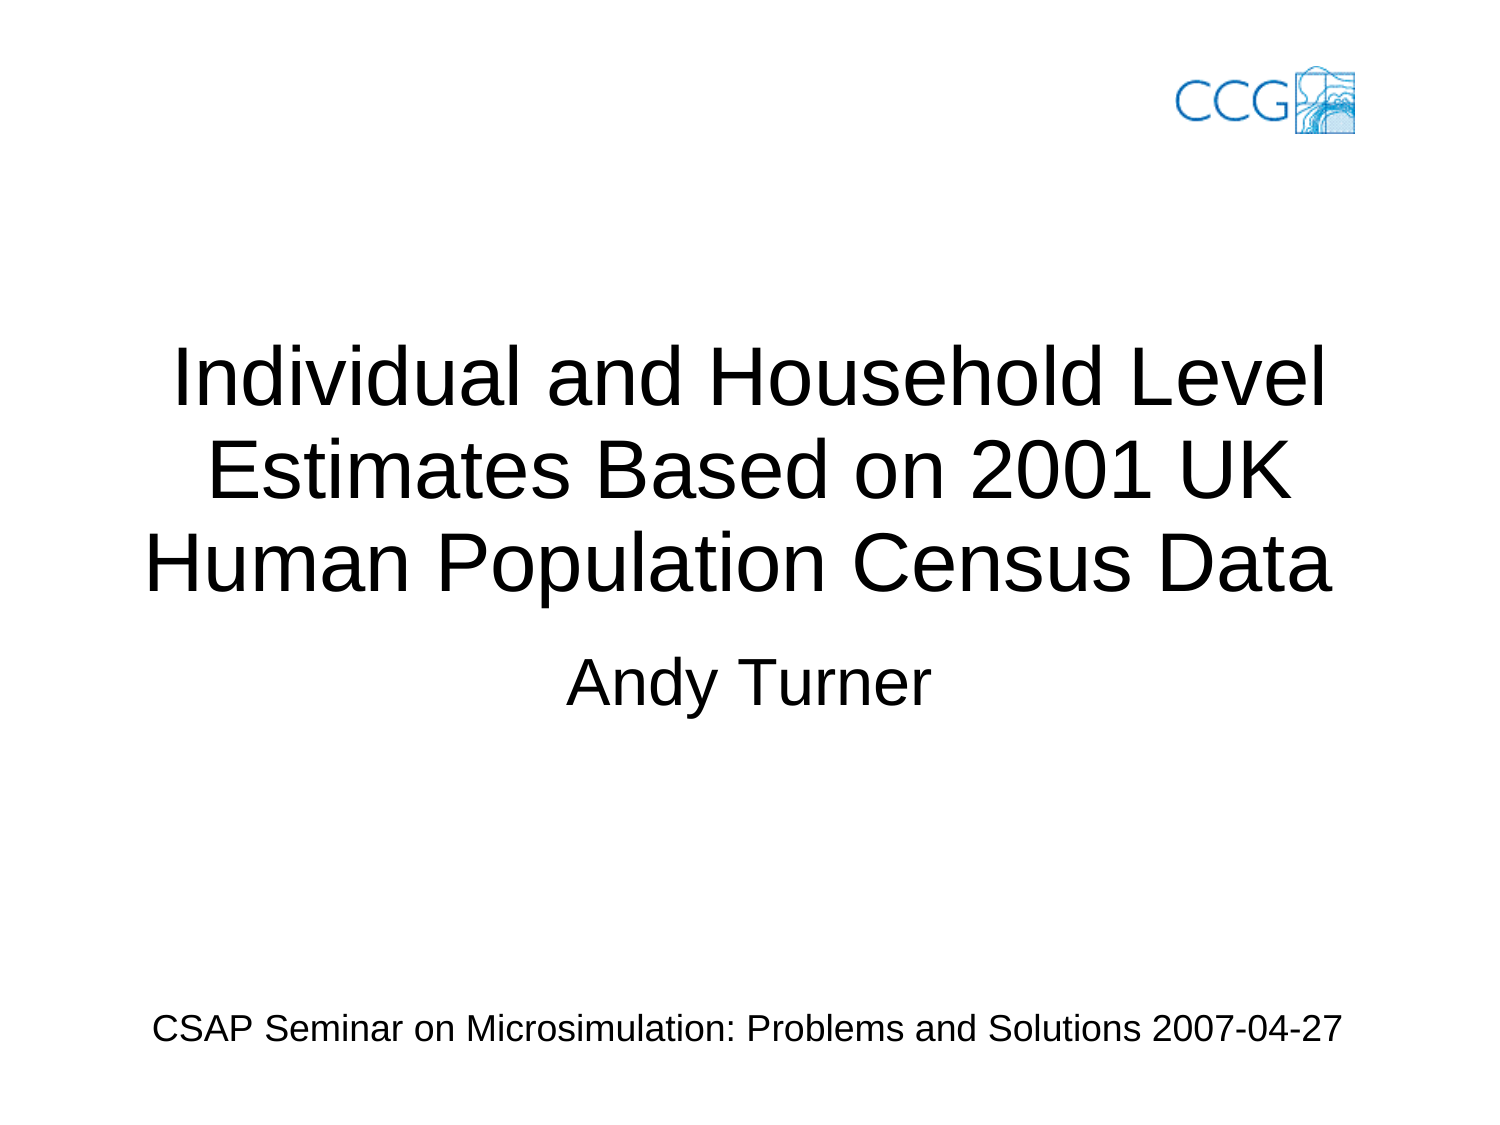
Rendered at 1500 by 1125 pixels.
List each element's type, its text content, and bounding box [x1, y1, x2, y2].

text_box CSAP Seminar on Microsimulation: Problems and Solutions 2007-04-27 [137, 999, 1359, 1057]
title Individual and Household Level Estimates Based on 2001 UK Human Population Census Data [112, 312, 1388, 628]
picture [1175, 66, 1355, 134]
subtitle Andy Turner [225, 637, 1276, 926]
